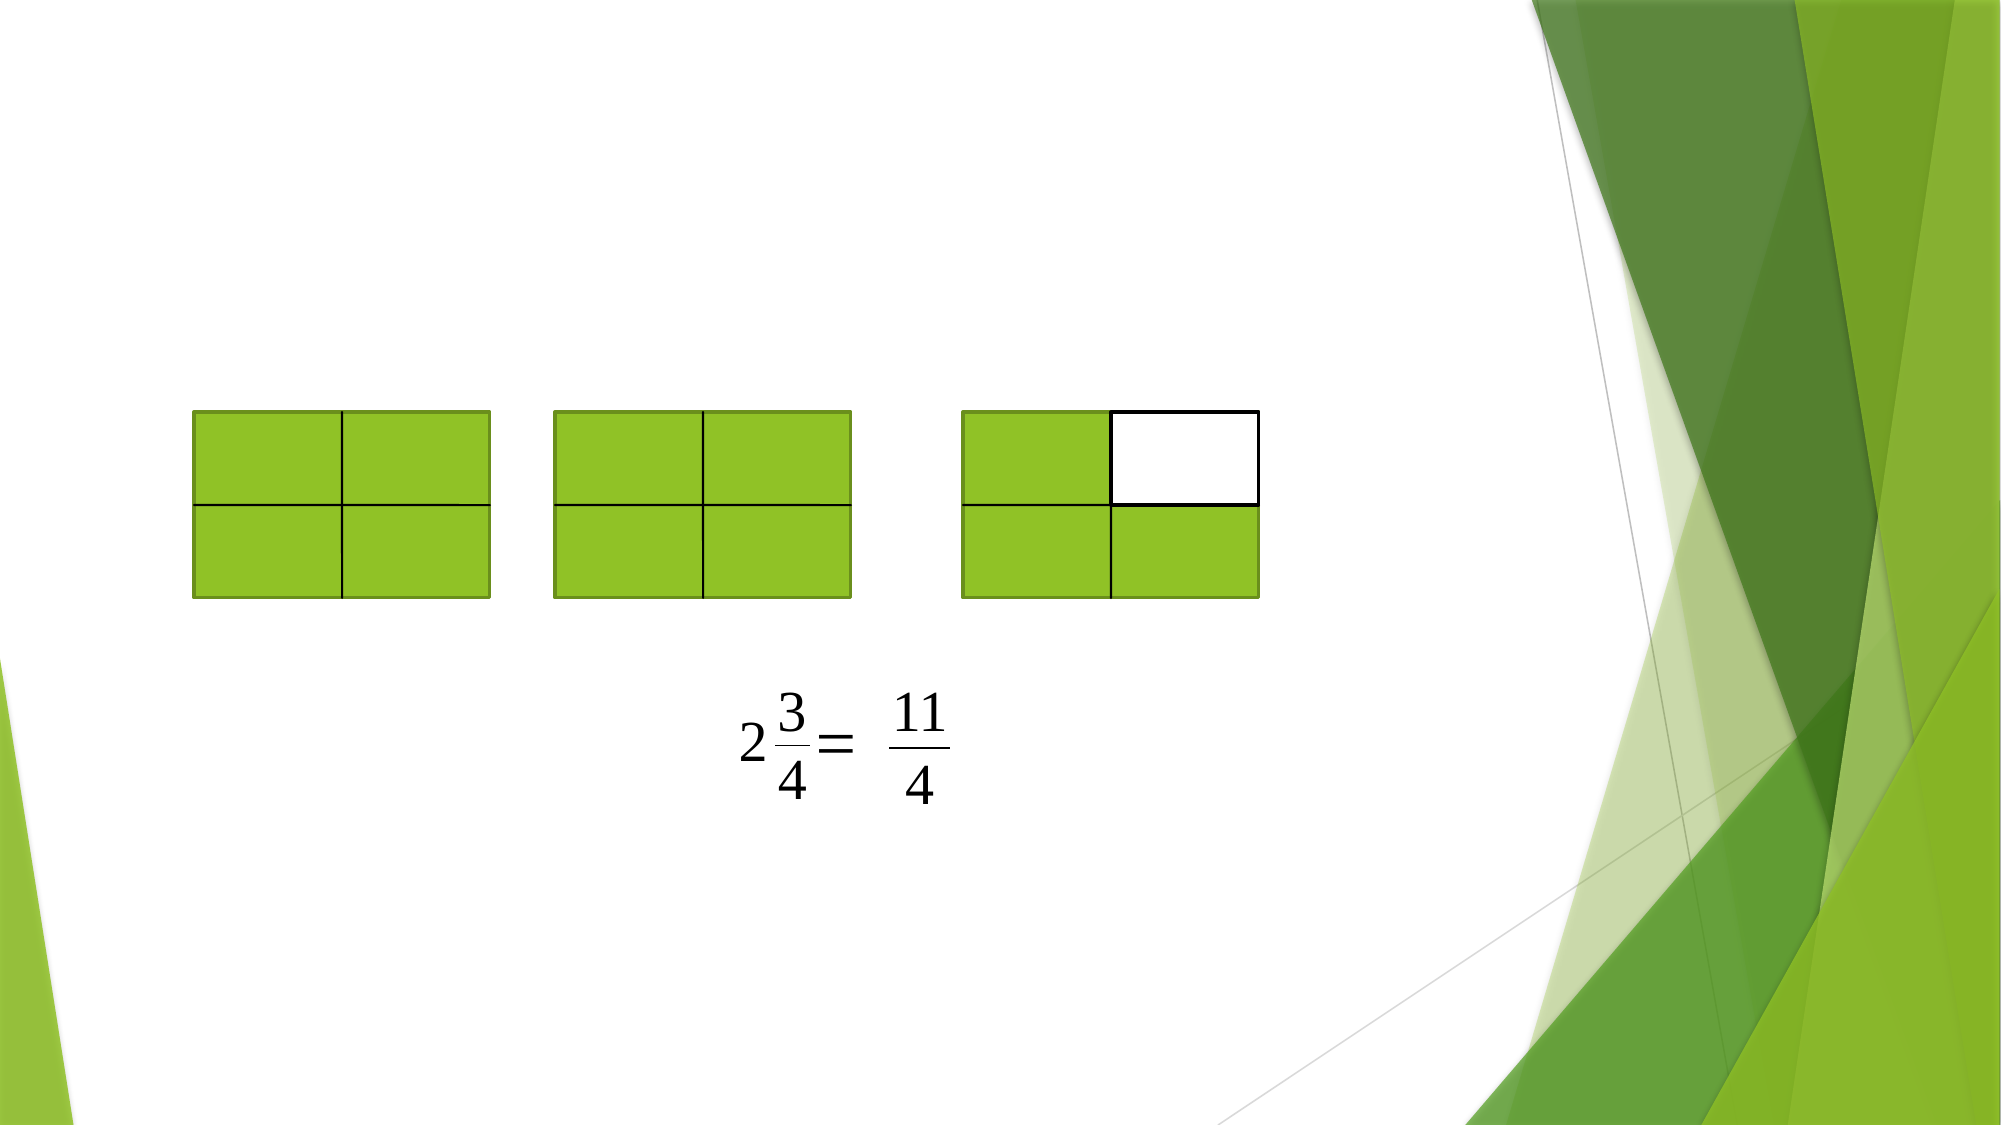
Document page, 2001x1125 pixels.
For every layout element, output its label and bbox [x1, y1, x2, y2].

text_box [554, 411, 701, 503]
text_box [193, 507, 341, 598]
text_box [705, 507, 851, 598]
text_box [1113, 507, 1259, 598]
text_box [962, 411, 1109, 503]
text_box [193, 411, 340, 503]
text_box [705, 411, 851, 504]
chart [879, 679, 959, 817]
text_box [554, 507, 702, 598]
text_box [1110, 411, 1259, 505]
text_box [344, 507, 490, 598]
text_box [344, 411, 490, 504]
chart [732, 679, 866, 812]
text_box [962, 507, 1109, 598]
